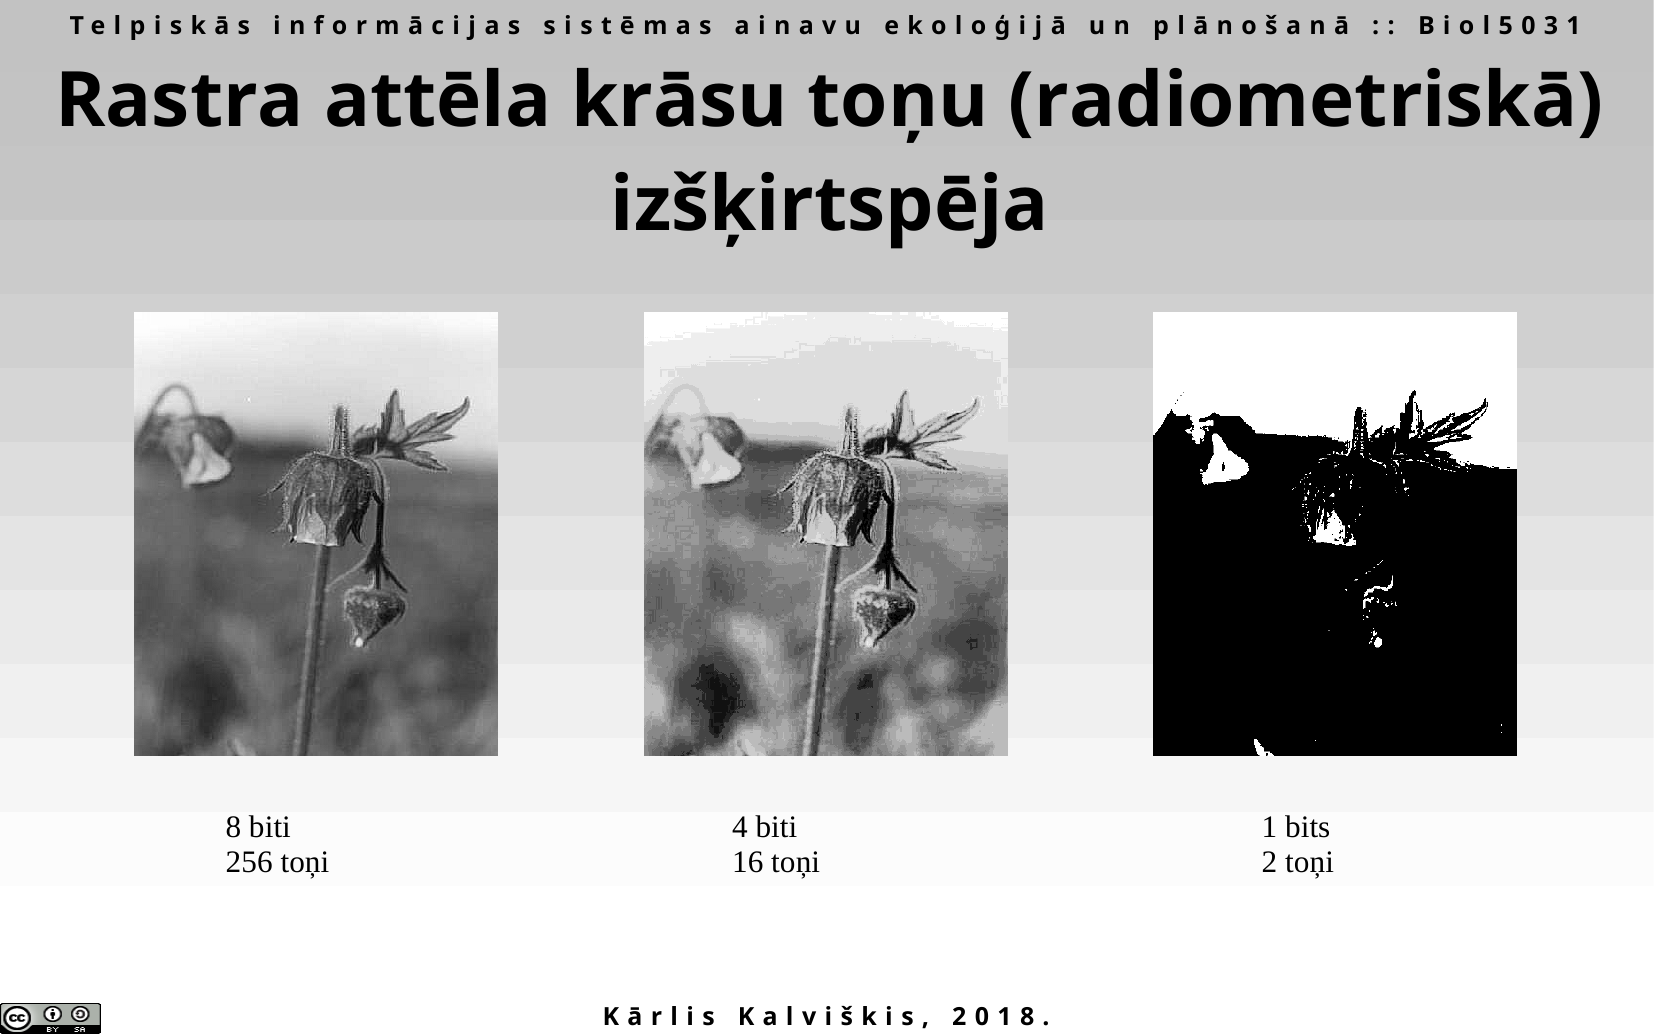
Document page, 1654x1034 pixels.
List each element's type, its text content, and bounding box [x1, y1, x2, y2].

title Rastra attēla krāsu toņu (radiometriskā) izšķirtspēja [34, 50, 1626, 247]
text_box 1 bits 2 toņi [1261, 810, 1348, 888]
text_box 4 biti 16 toņi [732, 810, 844, 888]
picture [0, 0, 1654, 1034]
text_box 8 biti 256 toņi [225, 810, 362, 888]
